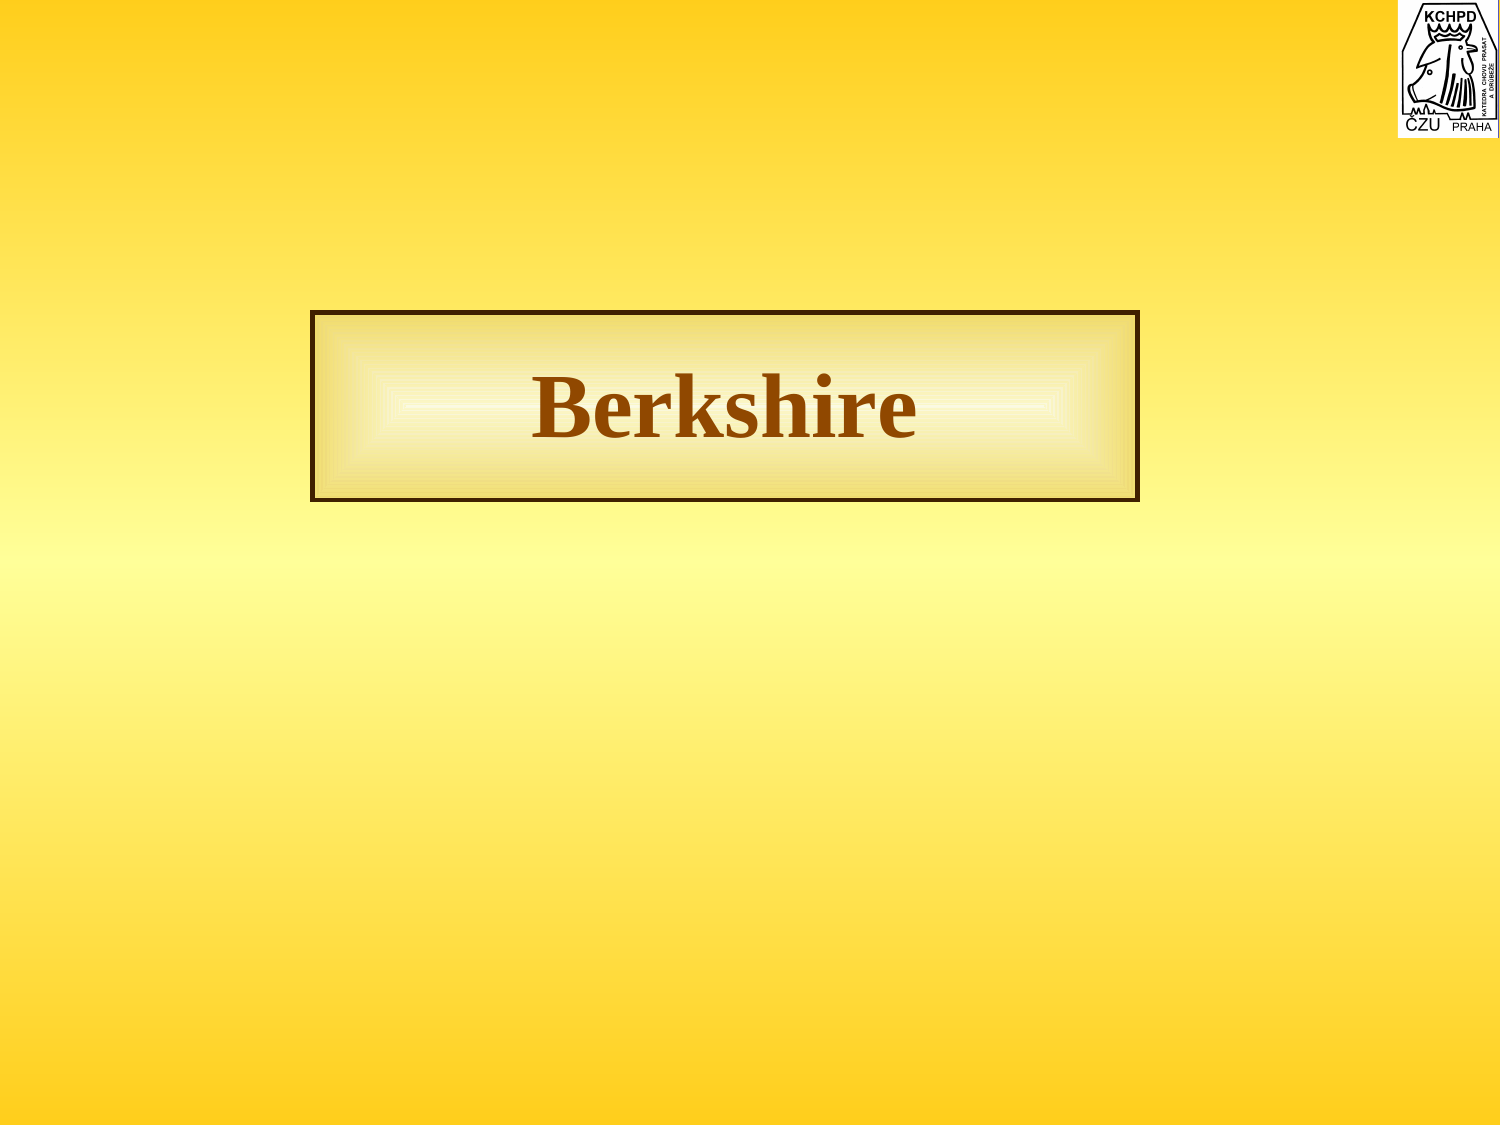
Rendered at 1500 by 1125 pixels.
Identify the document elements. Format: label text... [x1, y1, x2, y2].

title Berkshire [312, 312, 1138, 501]
chart [1397, 0, 1500, 140]
